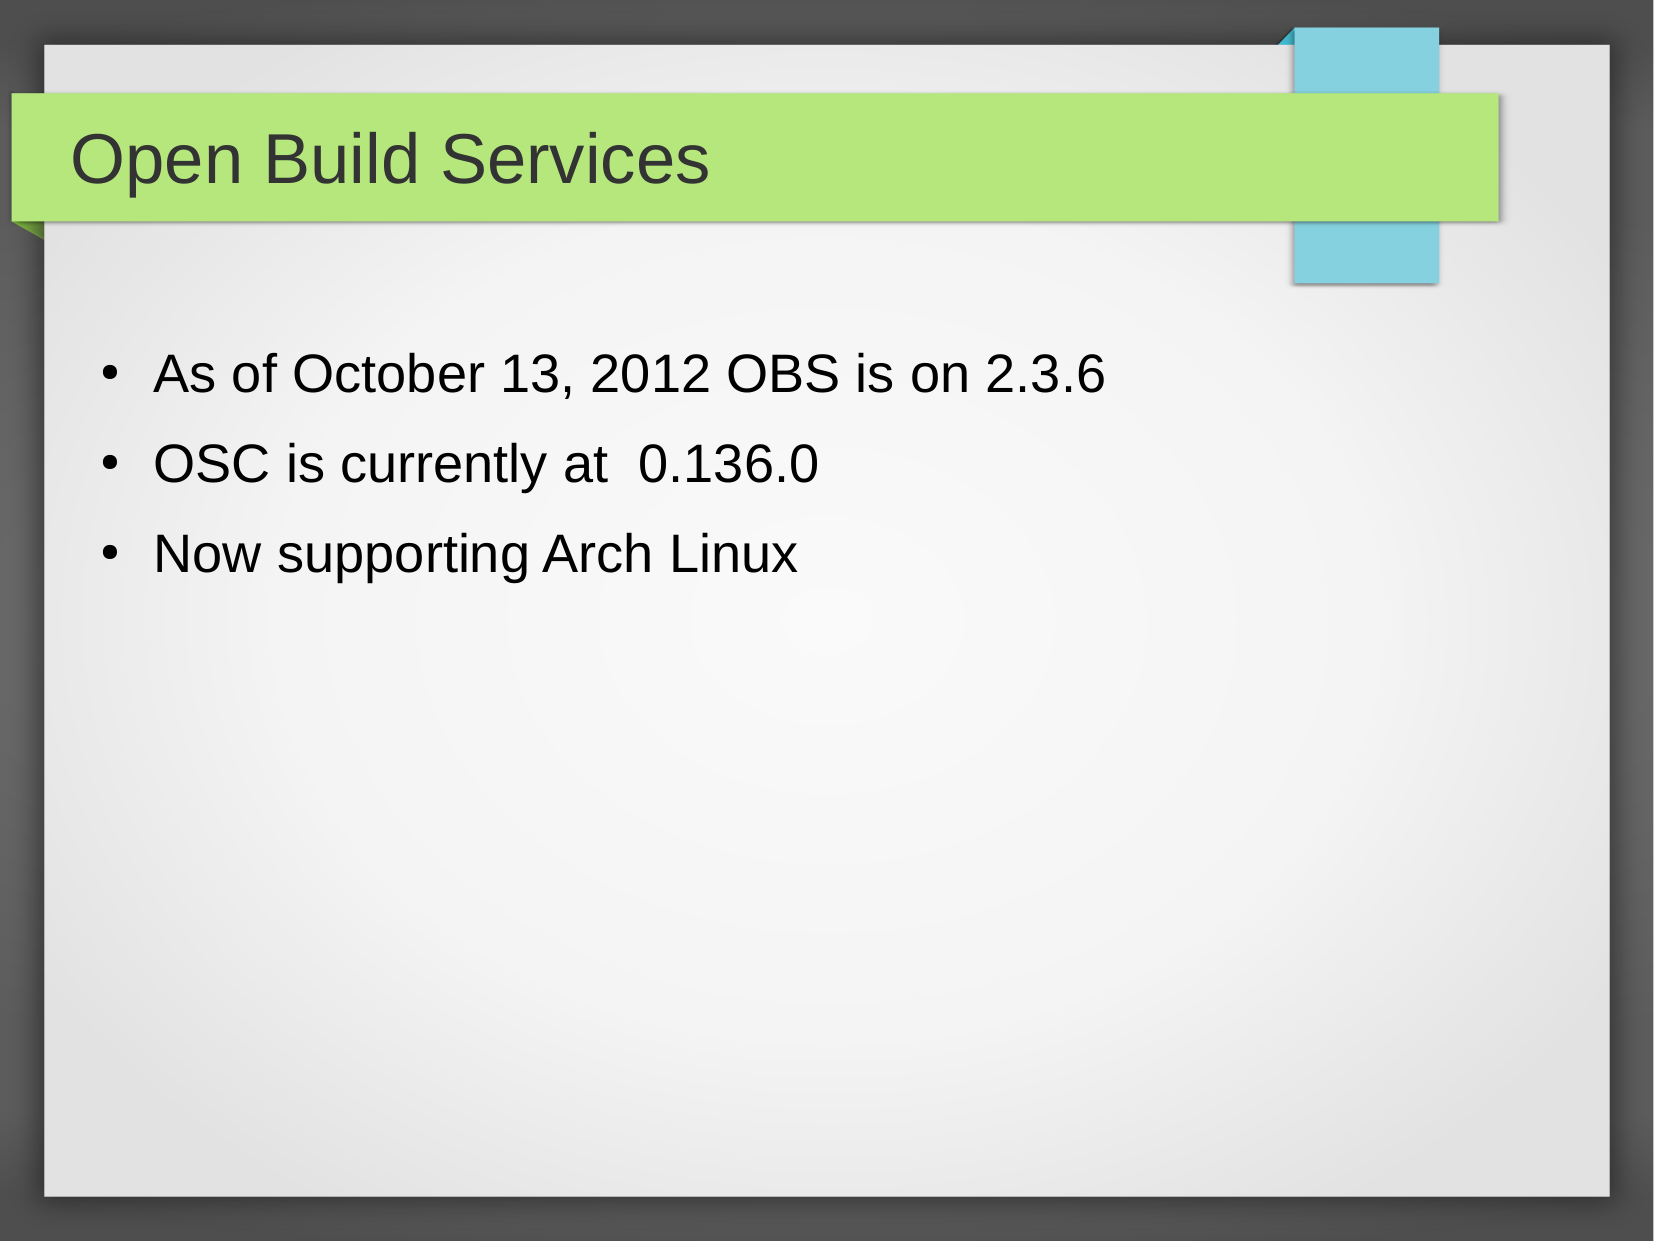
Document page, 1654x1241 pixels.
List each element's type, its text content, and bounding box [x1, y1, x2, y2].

list As of October 13, 2012 OBS is on 2.3.6 OSC is currently at 0.136.0 Now supporting Arch Linux [82, 343, 1538, 1063]
picture [0, 0, 1654, 1241]
title Open Build Services [70, 106, 1229, 213]
